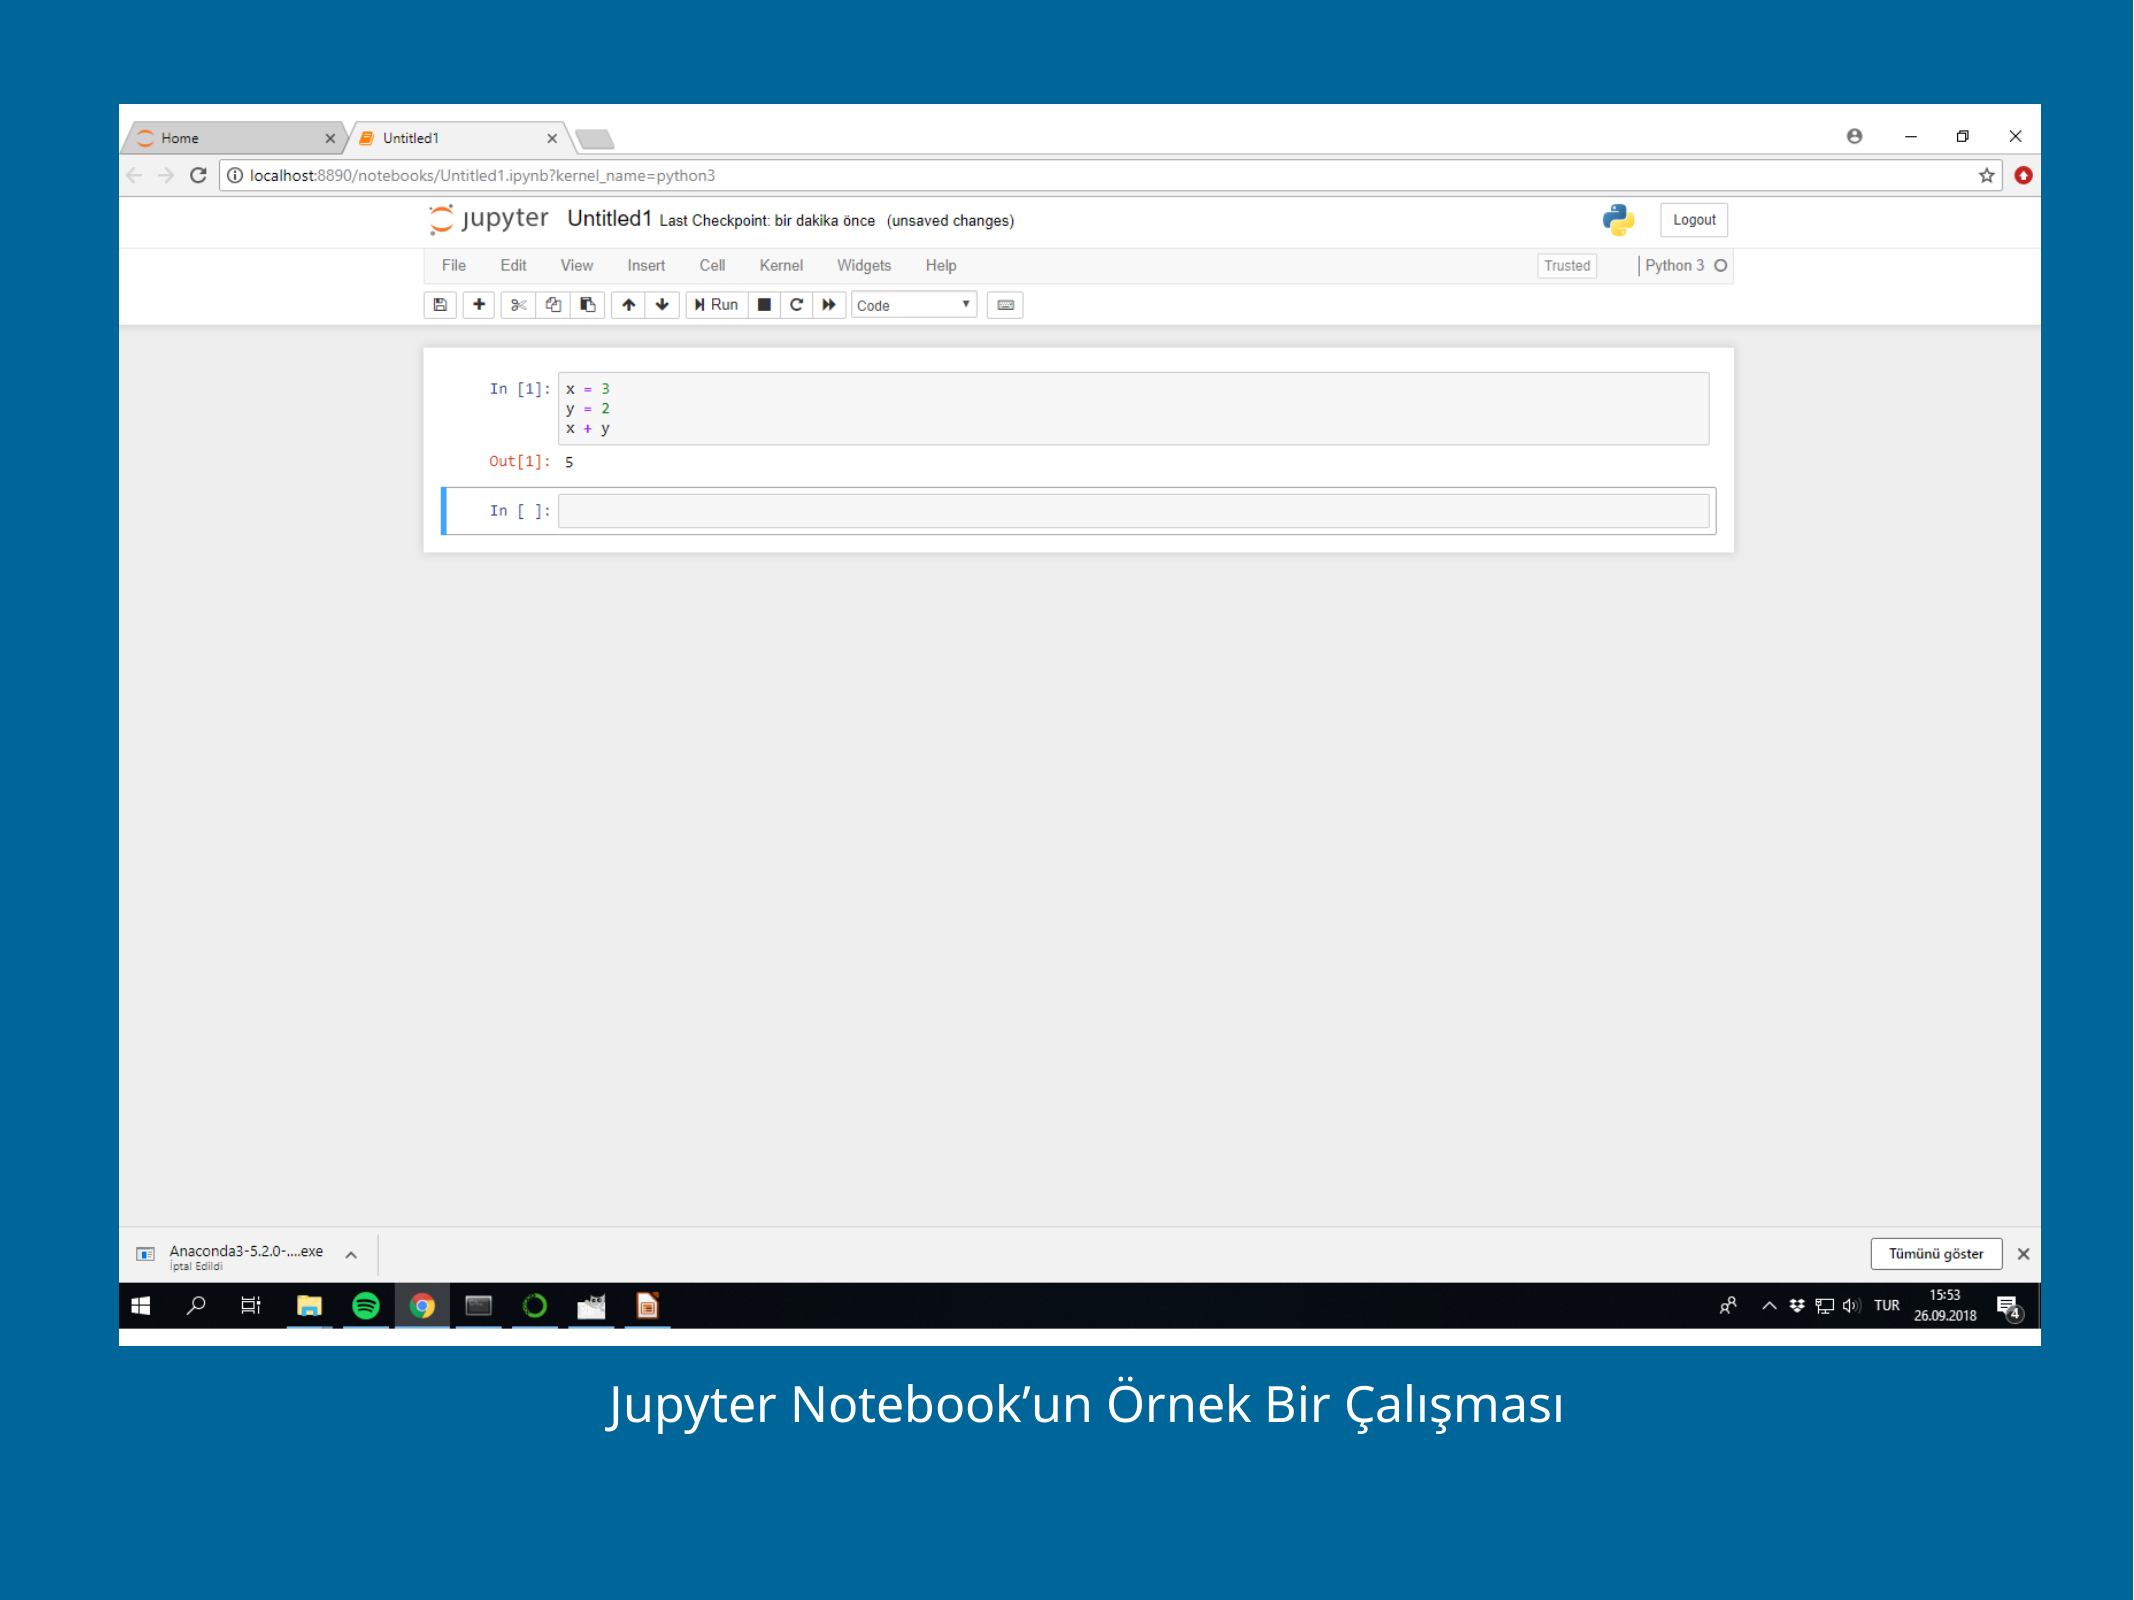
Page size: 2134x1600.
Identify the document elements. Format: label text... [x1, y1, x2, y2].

text_box Jupyter Notebook’un Örnek Bir Çalışması [90, 1365, 2086, 1441]
picture [120, 105, 2040, 1345]
